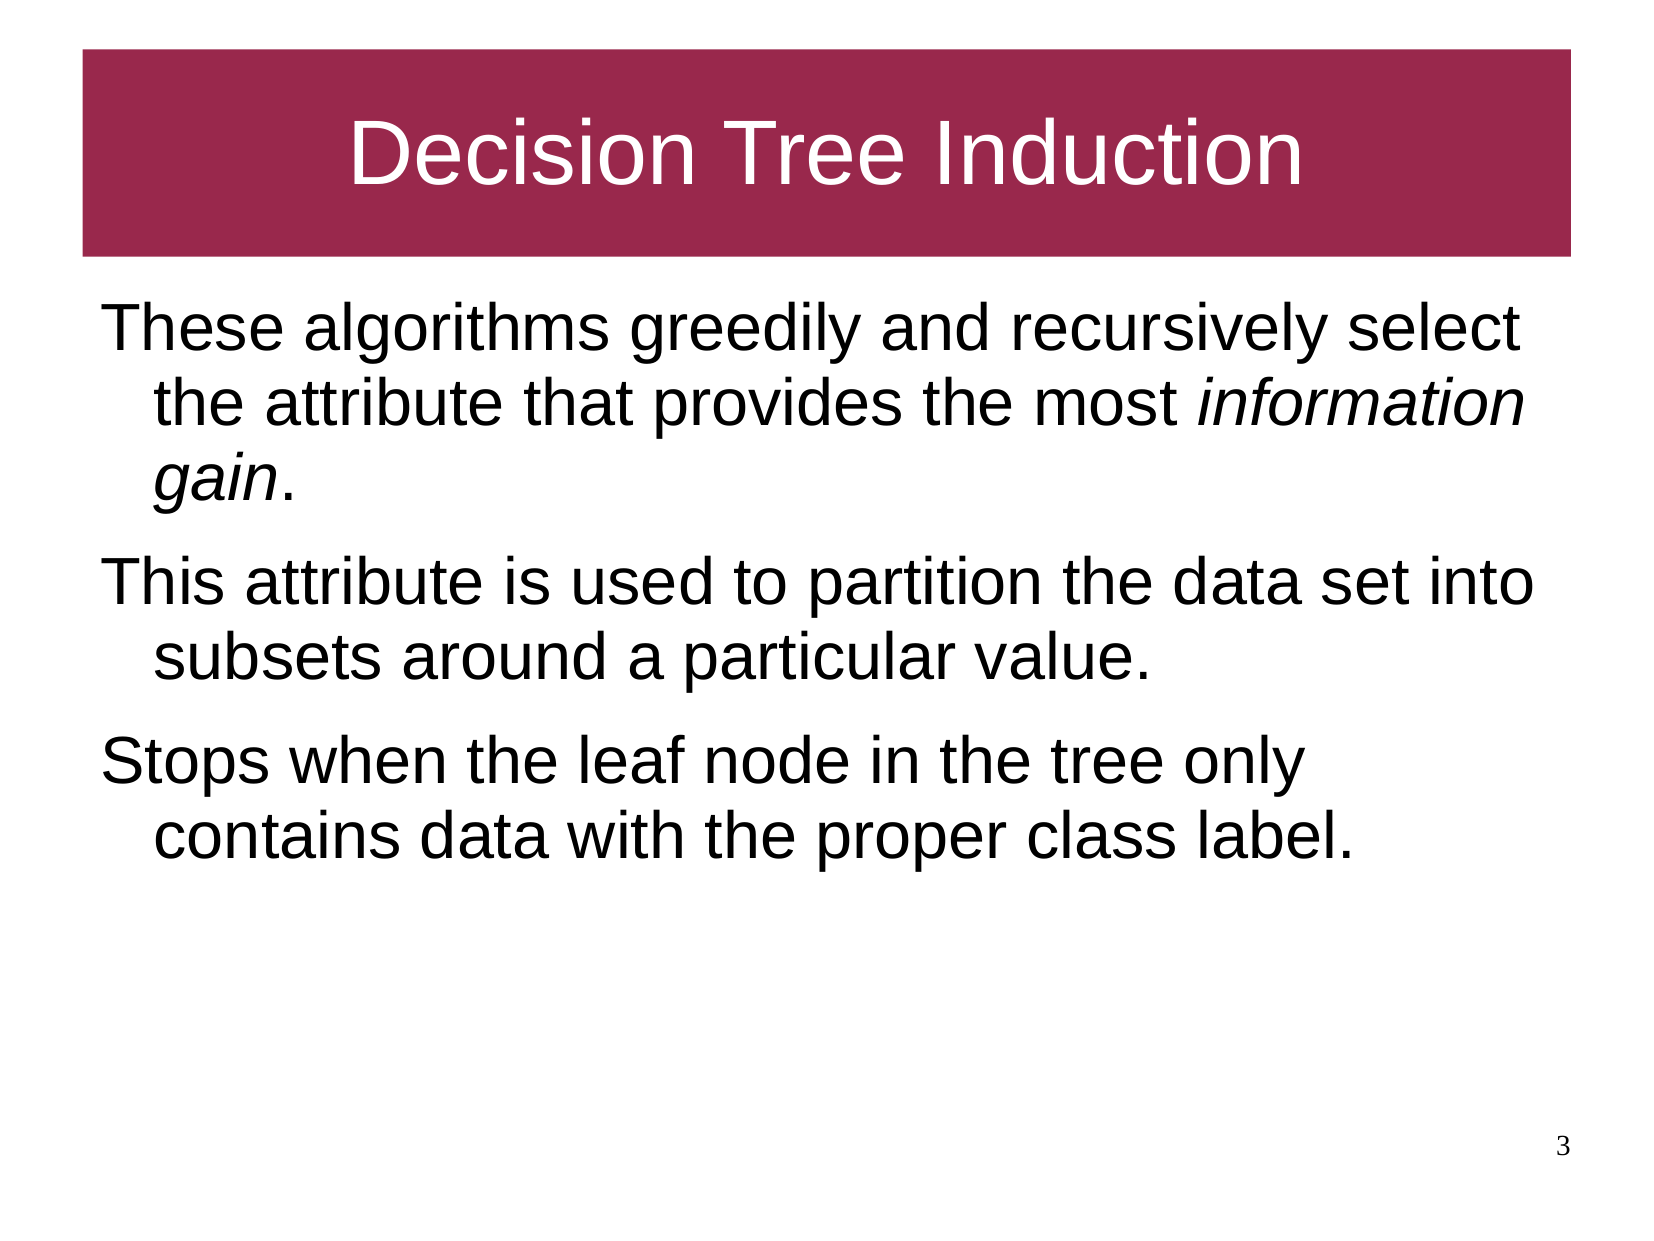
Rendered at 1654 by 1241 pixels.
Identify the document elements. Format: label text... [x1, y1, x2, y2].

list These algorithms greedily and recursively select the attribute that provides the most information gain. This attribute is used to partition the data set into subsets around a particular value. Stops when the leaf node in the tree only contains data with the proper class label. [82, 290, 1571, 1094]
title Decision Tree Induction [82, 49, 1571, 257]
